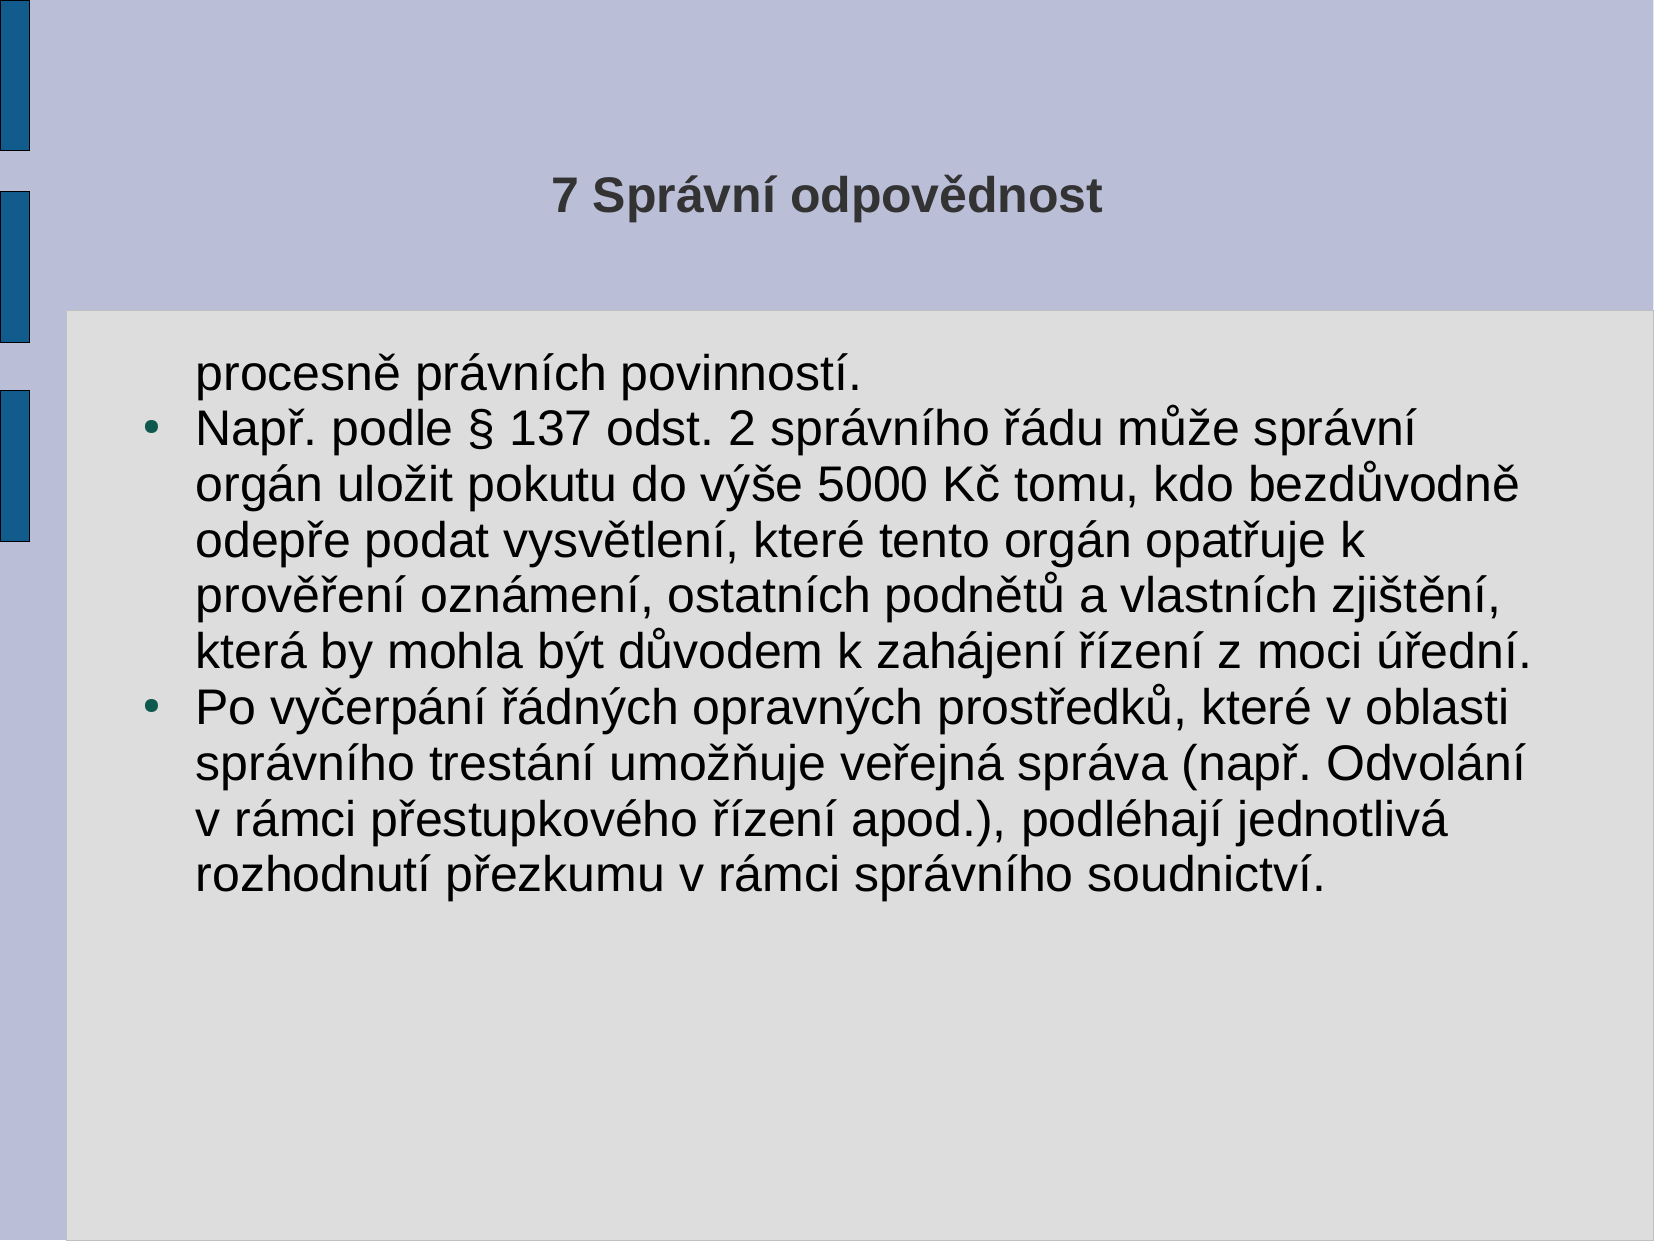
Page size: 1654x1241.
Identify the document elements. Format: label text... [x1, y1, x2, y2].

list procesně právních povinností. Např. podle § 137 odst. 2 správního řádu může správní orgán uložit pokutu do výše 5000 Kč tomu, kdo bezdůvodně odepře podat vysvětlení, které tento orgán opatřuje k prověření oznámení, ostatních podnětů a vlastních zjištění, která by mohla být důvodem k zahájení řízení z moci úřední. Po vyčerpání řádných opravných prostředků, které v oblasti správního trestání umožňuje veřejná správa (např. Odvolání v rámci přestupkového řízení apod.), podléhají jednotlivá rozhodnutí přezkumu v rámci správního soudnictví. [124, 344, 1537, 1127]
title 7 Správní odpovědnost [121, 91, 1534, 299]
